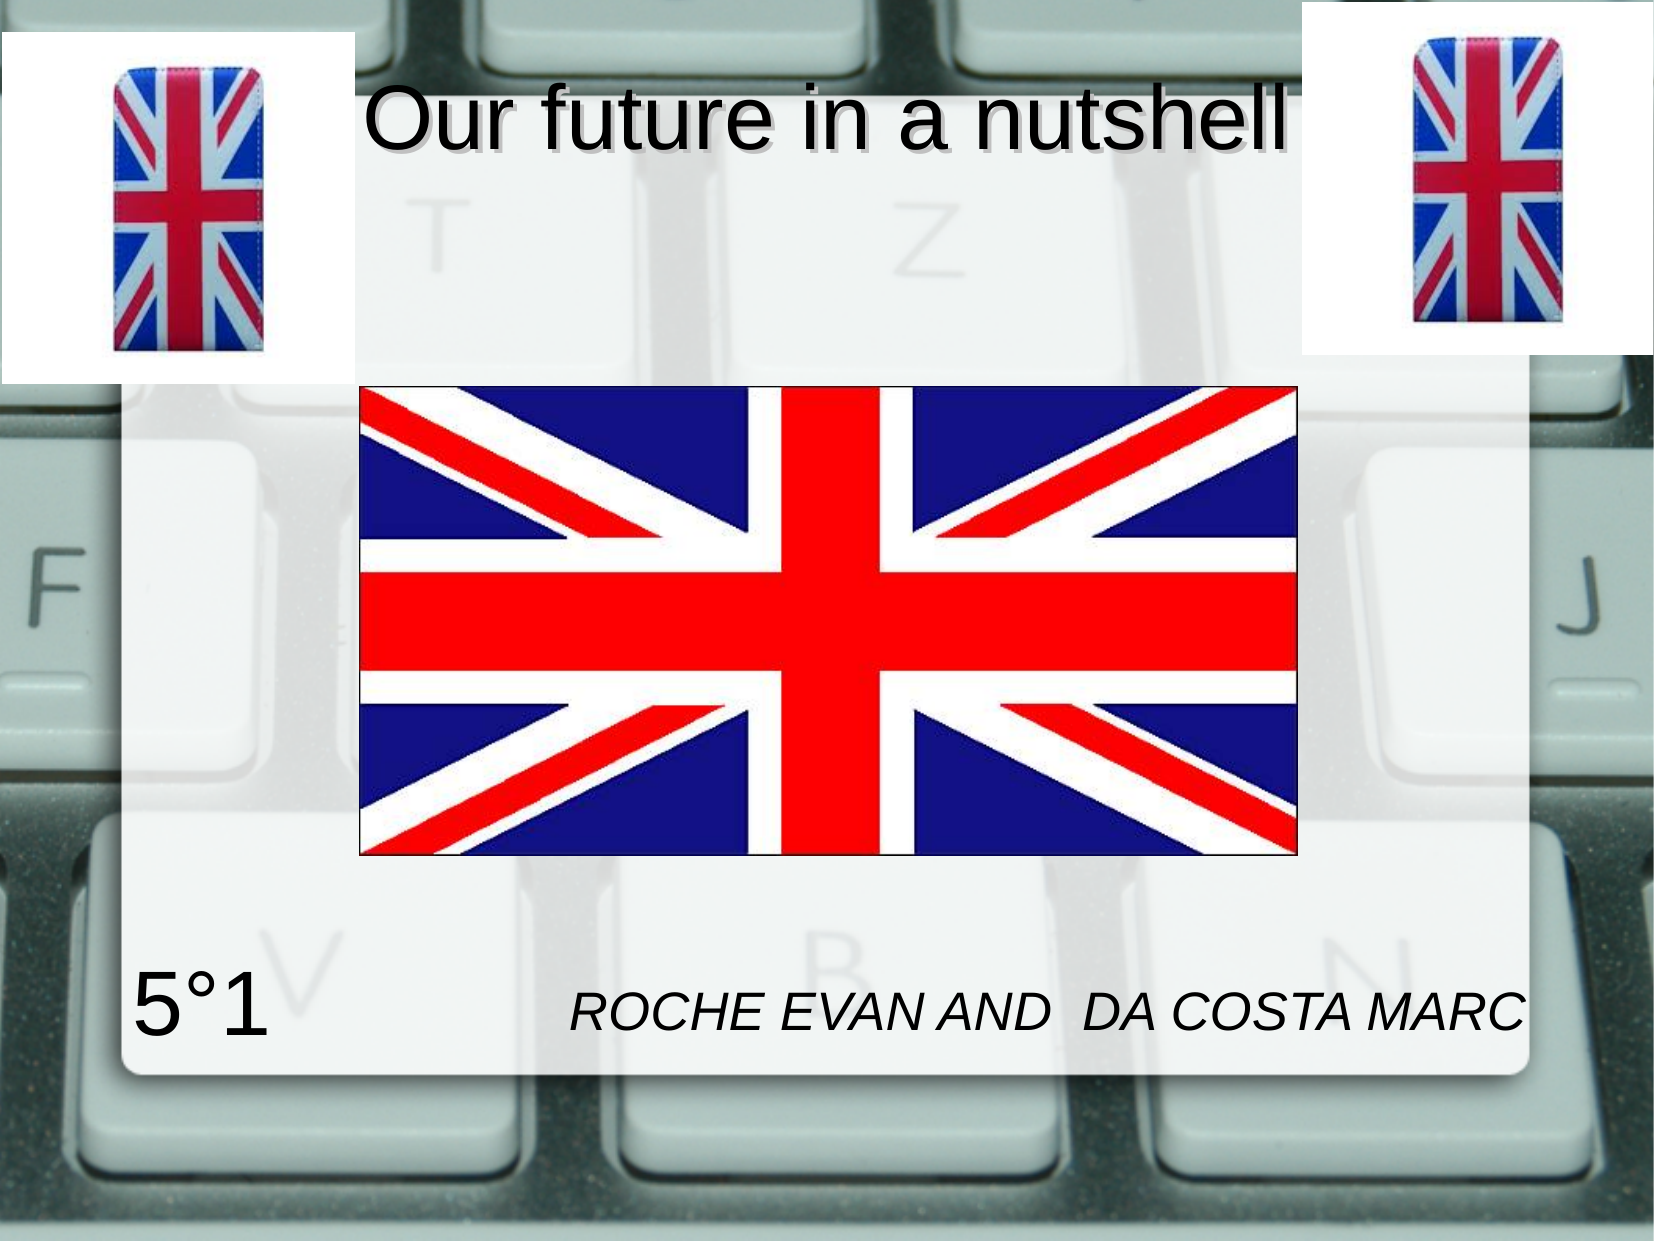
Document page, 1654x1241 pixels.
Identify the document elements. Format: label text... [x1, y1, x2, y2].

text_box 5°1 [118, 944, 532, 1165]
text_box Our future in a nutshell [355, 59, 1302, 325]
text_box ROCHE EVAN AND DA COSTA MARC [442, 974, 1654, 1241]
picture [0, 0, 1654, 1241]
